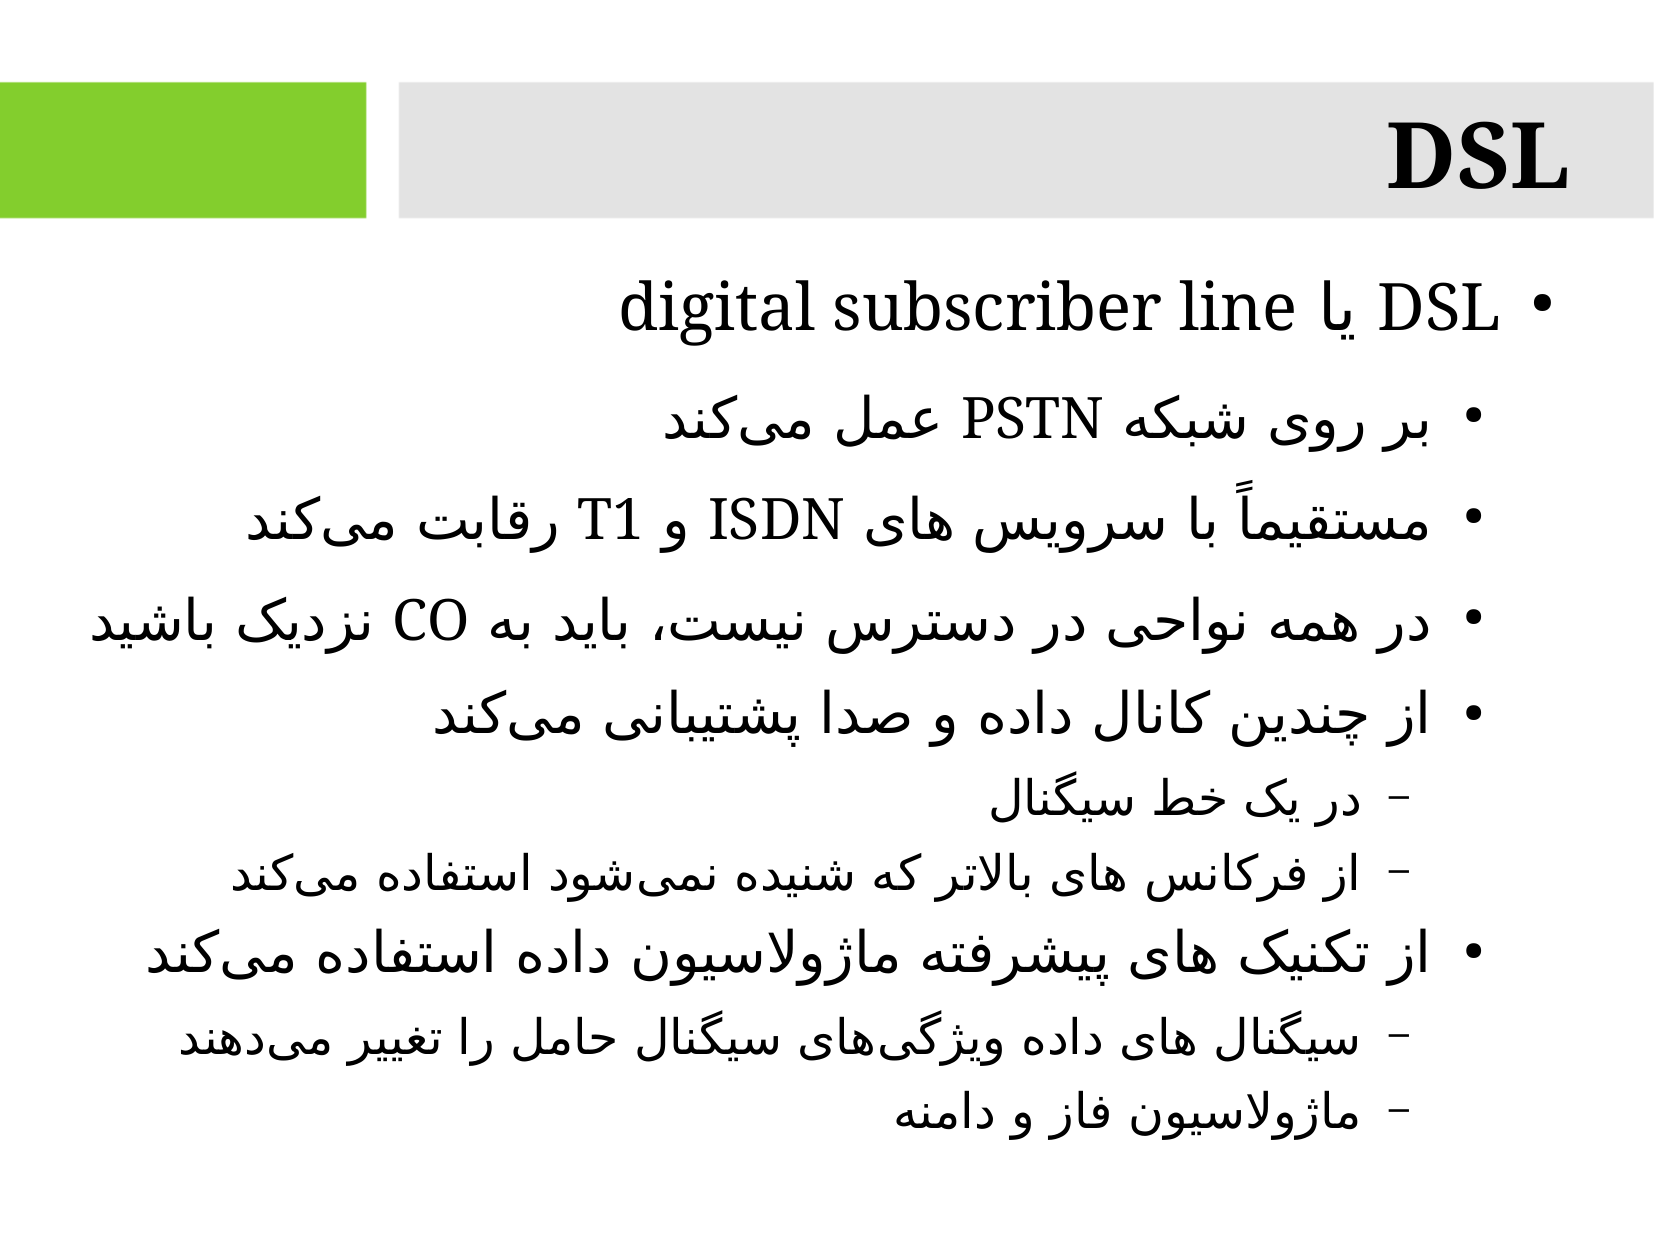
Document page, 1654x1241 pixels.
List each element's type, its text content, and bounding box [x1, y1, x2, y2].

picture [0, 0, 1654, 1241]
title DSL [82, 49, 1571, 257]
list DSL یا digital subscriber line بر روی شبکه PSTN عمل می‌کند مستقیماً با سرویس های ISDN و T1 رقابت می‌کند در همه نواحی در دسترس نیست، باید به CO نزدیک باشید از چندین کانال داده و صدا پشتیبانی می‌کند در یک خط سیگنال از فرکانس های بالاتر که شنیده نمی‌شود استفاده می‌کند از تکنیک های پیشرفته ماژولاسیون داده استفاده می‌کند سیگنال های داده ویژگی‌های سیگنال حامل را تغییر می‌دهند ماژولاسیون فاز و دامنه [82, 260, 1571, 1171]
